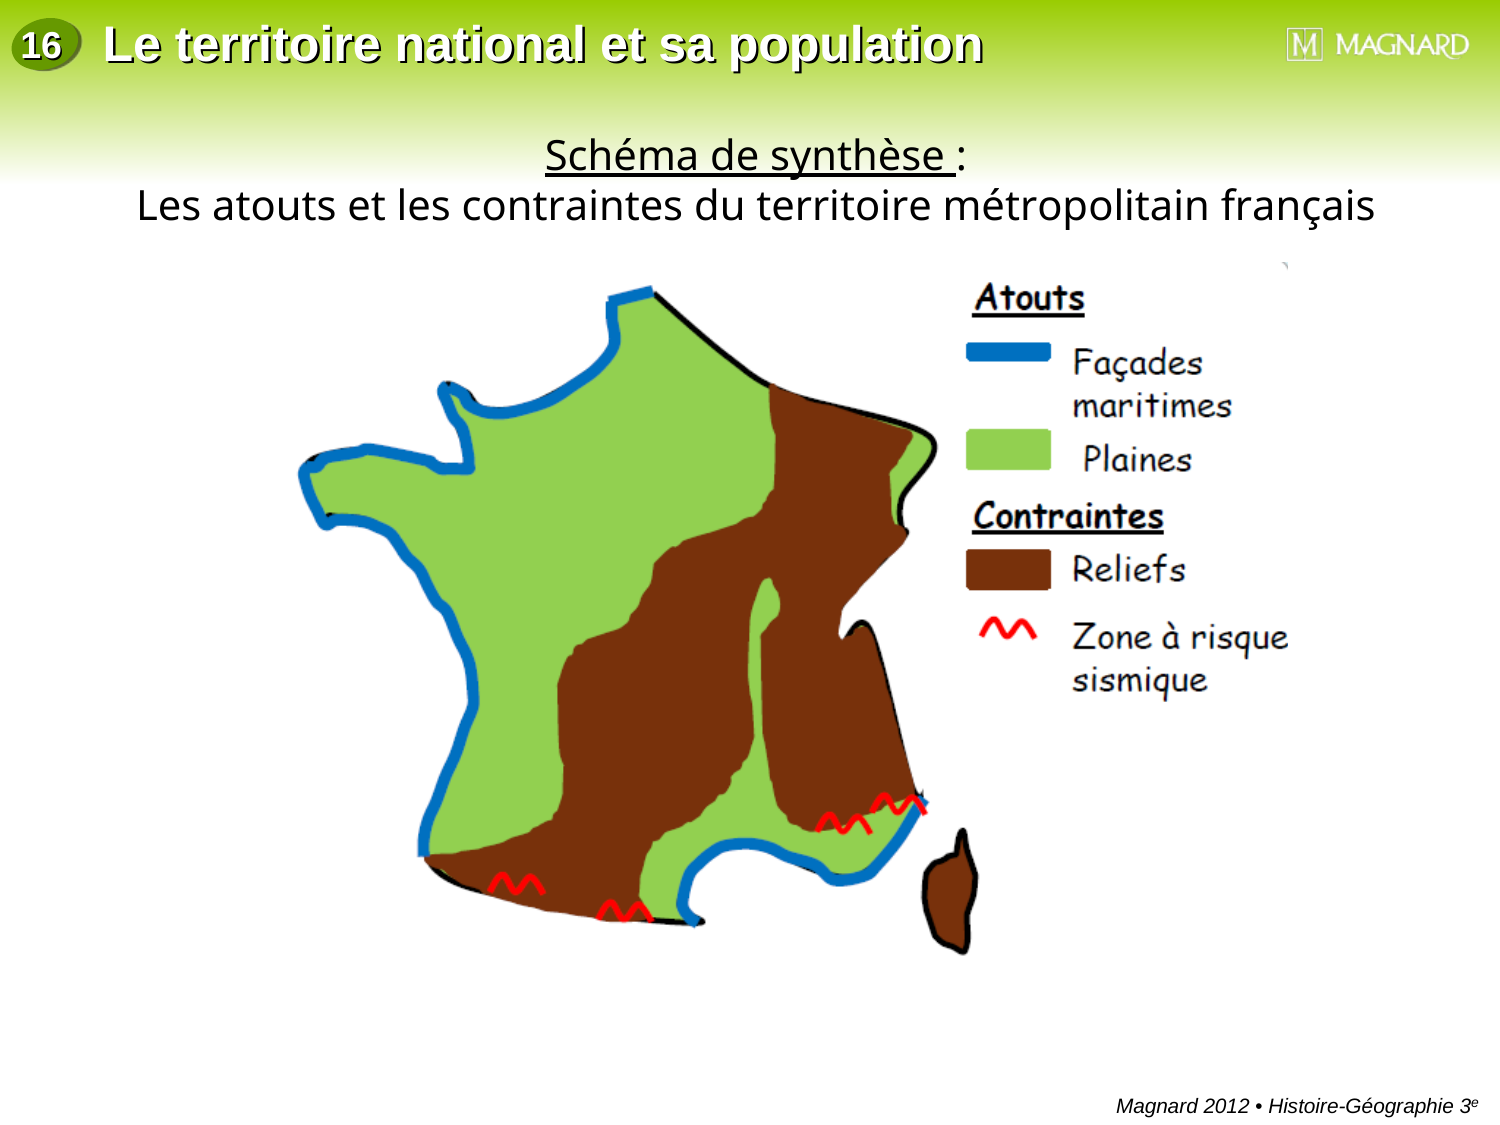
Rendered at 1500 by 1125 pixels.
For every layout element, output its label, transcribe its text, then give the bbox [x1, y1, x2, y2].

title Schéma de synthèse : Les atouts et les contraintes du territoire métropolitain français [53, 113, 1459, 244]
picture [1251, 0, 1477, 100]
picture [212, 262, 1288, 1005]
